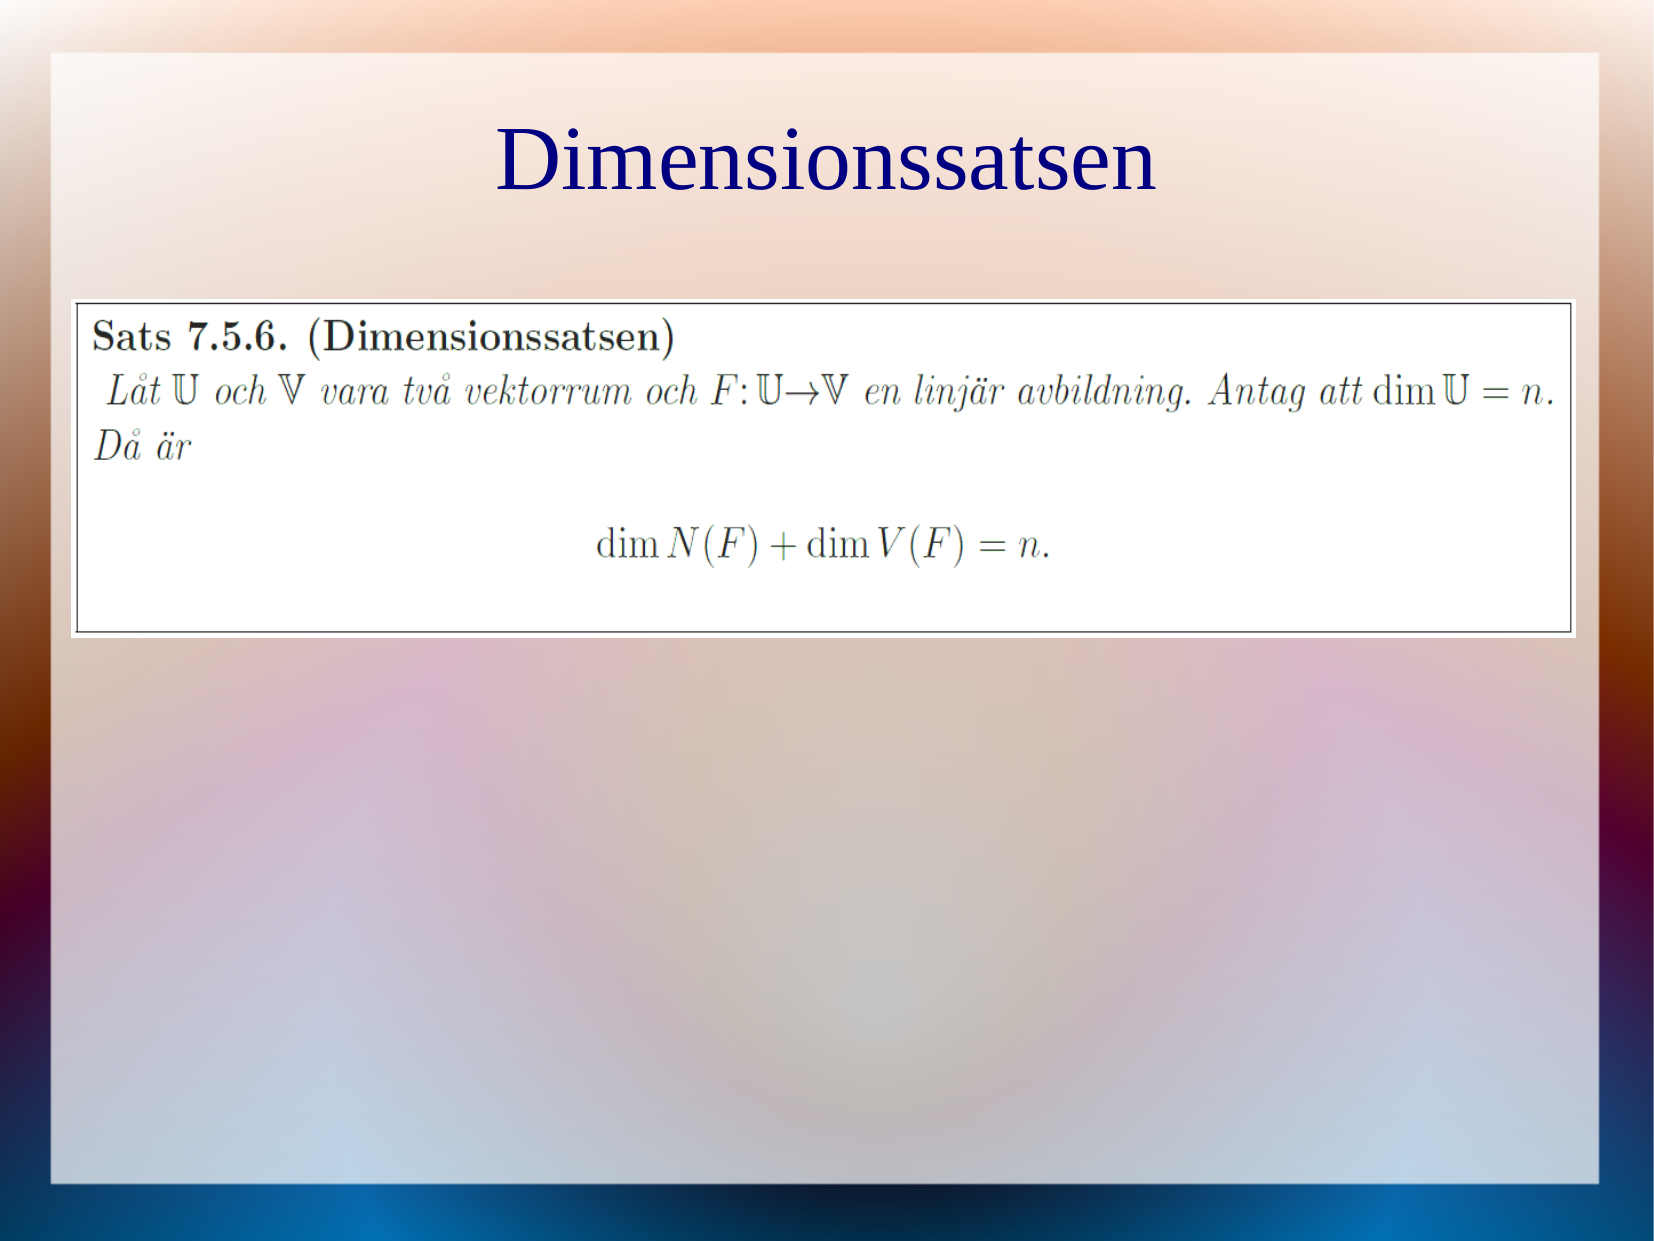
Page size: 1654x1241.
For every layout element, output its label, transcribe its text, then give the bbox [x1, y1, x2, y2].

picture [0, 0, 1654, 1241]
title Dimensionssatsen [82, 55, 1571, 263]
